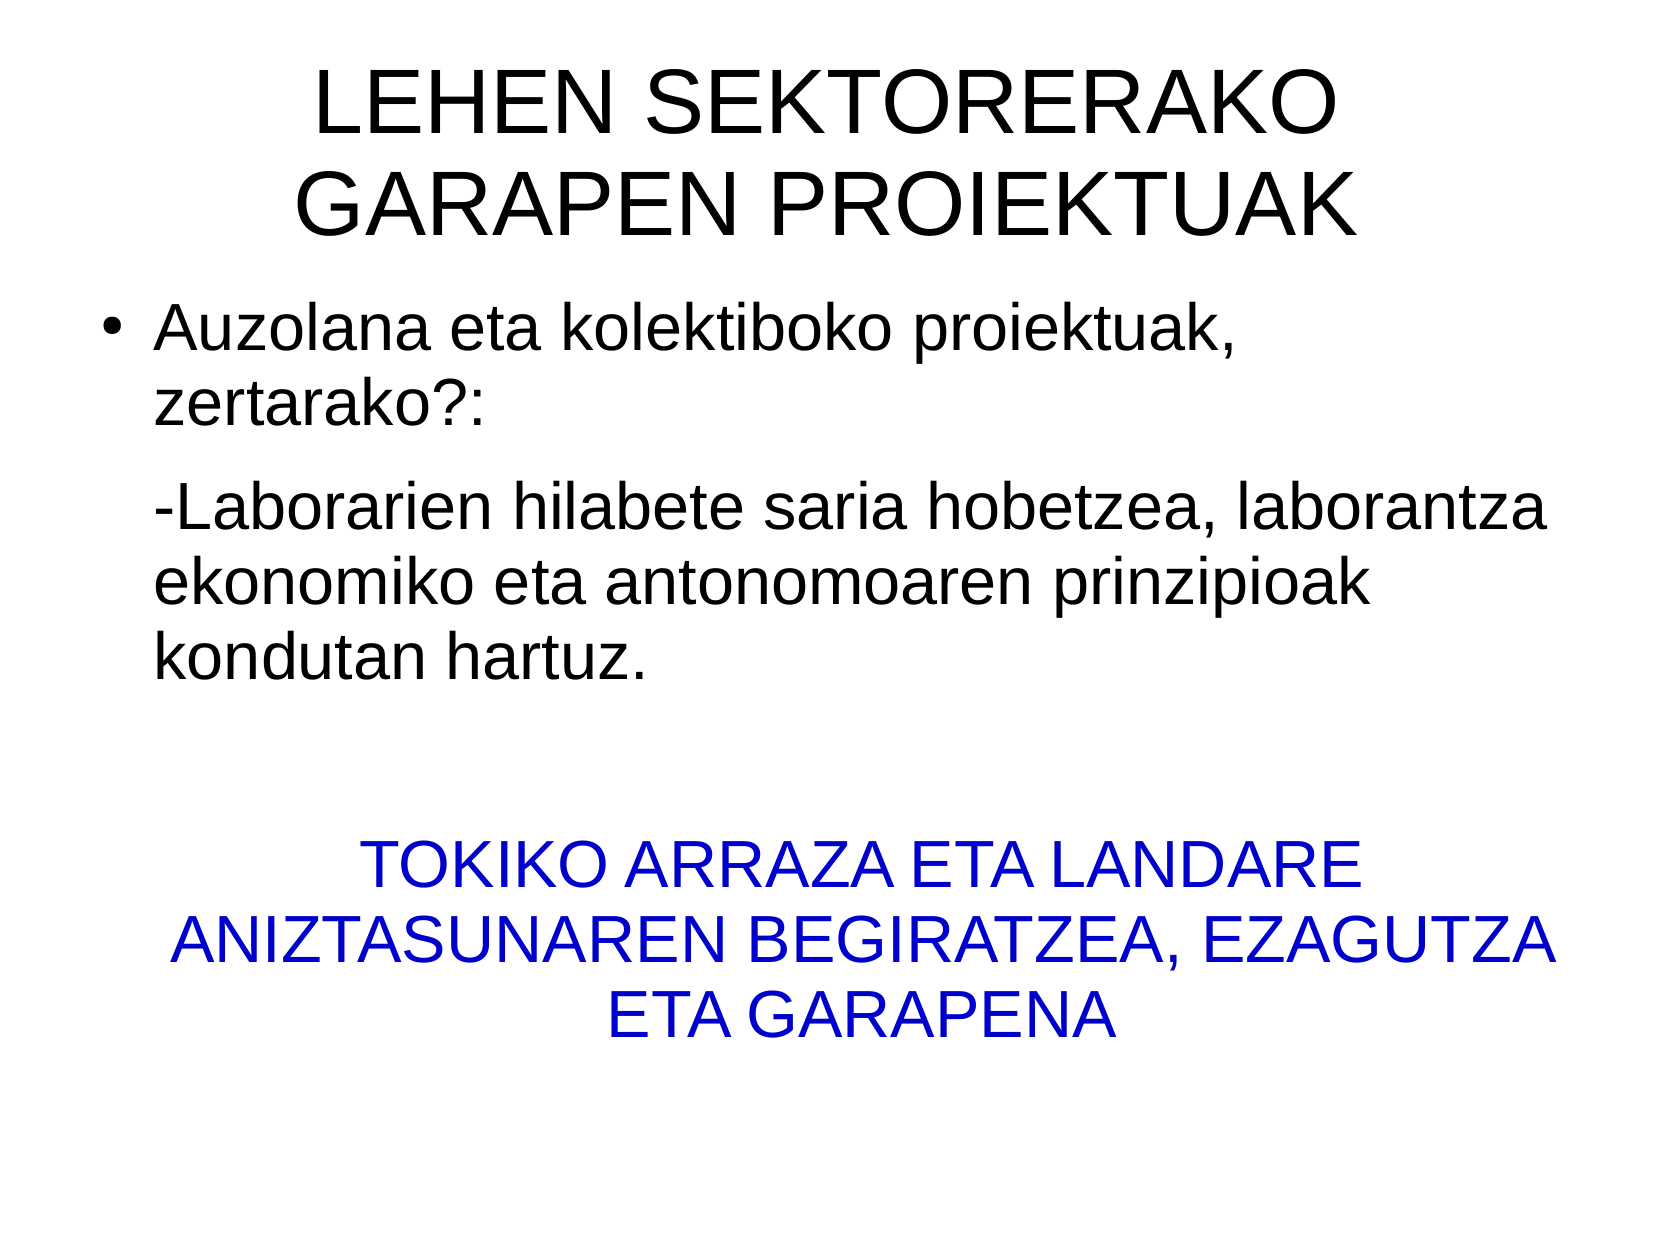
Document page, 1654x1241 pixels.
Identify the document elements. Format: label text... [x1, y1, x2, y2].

list Auzolana eta kolektiboko proiektuak, zertarako?: -Laborarien hilabete saria hobetzea, laborantza ekonomiko eta antonomoaren prinzipioak kondutan hartuz. TOKIKO ARRAZA ETA LANDARE ANIZTASUNAREN BEGIRATZEA, EZAGUTZA ETA GARAPENA [82, 290, 1571, 1109]
title LEHEN SEKTORERAKO GARAPEN PROIEKTUAK [82, 49, 1571, 257]
